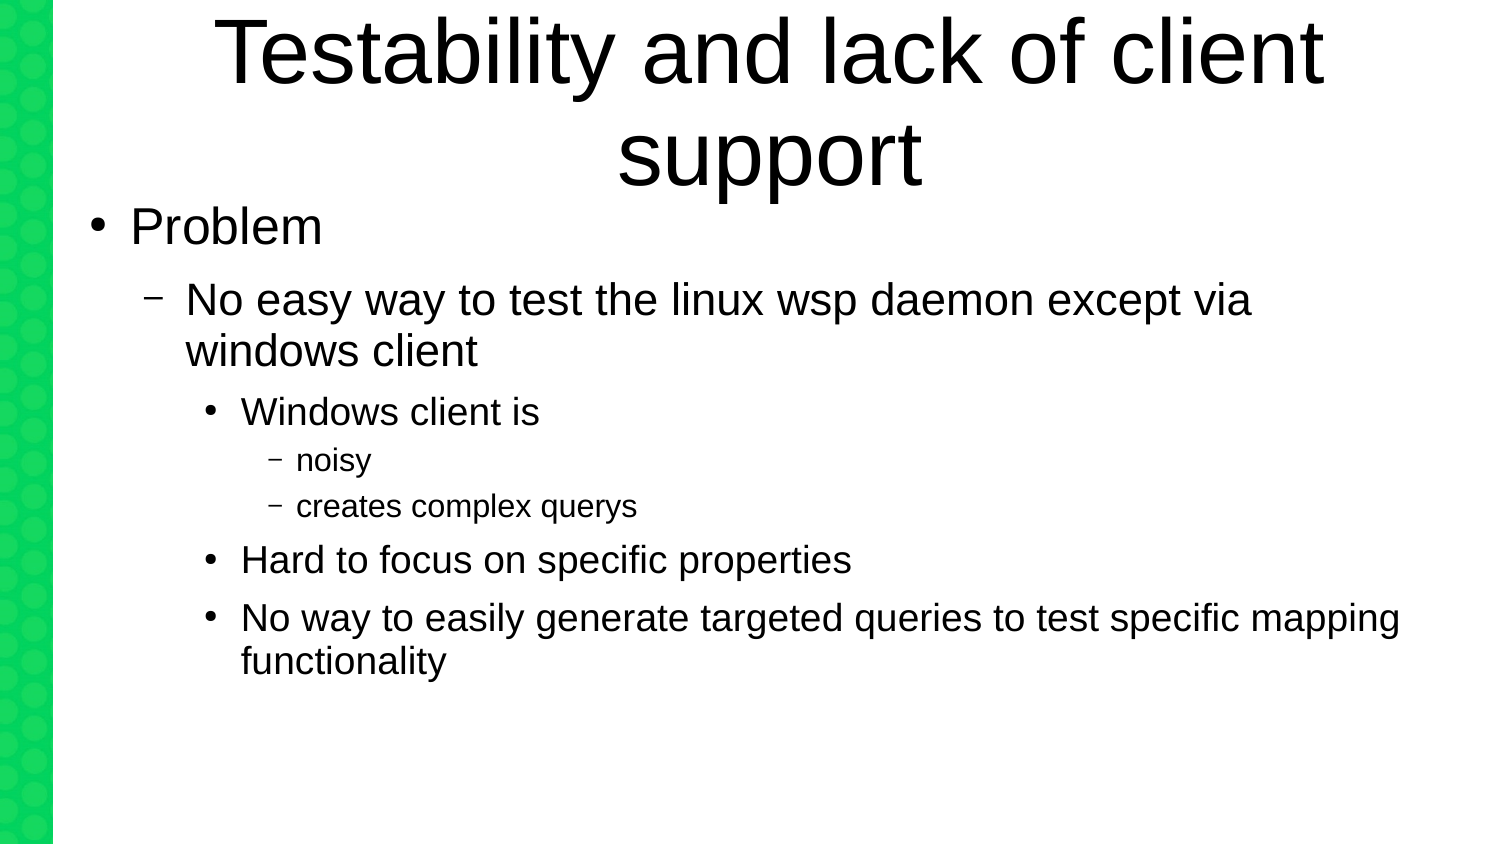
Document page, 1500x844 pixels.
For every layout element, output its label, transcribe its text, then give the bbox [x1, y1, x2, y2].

list Problem No easy way to test the linux wsp daemon except via windows client Windows client is noisy creates complex querys Hard to focus on specific properties No way to easily generate targeted queries to test specific mapping functionality [75, 197, 1425, 687]
picture [0, 0, 61, 844]
title Testability and lack of client support [143, 0, 1397, 197]
